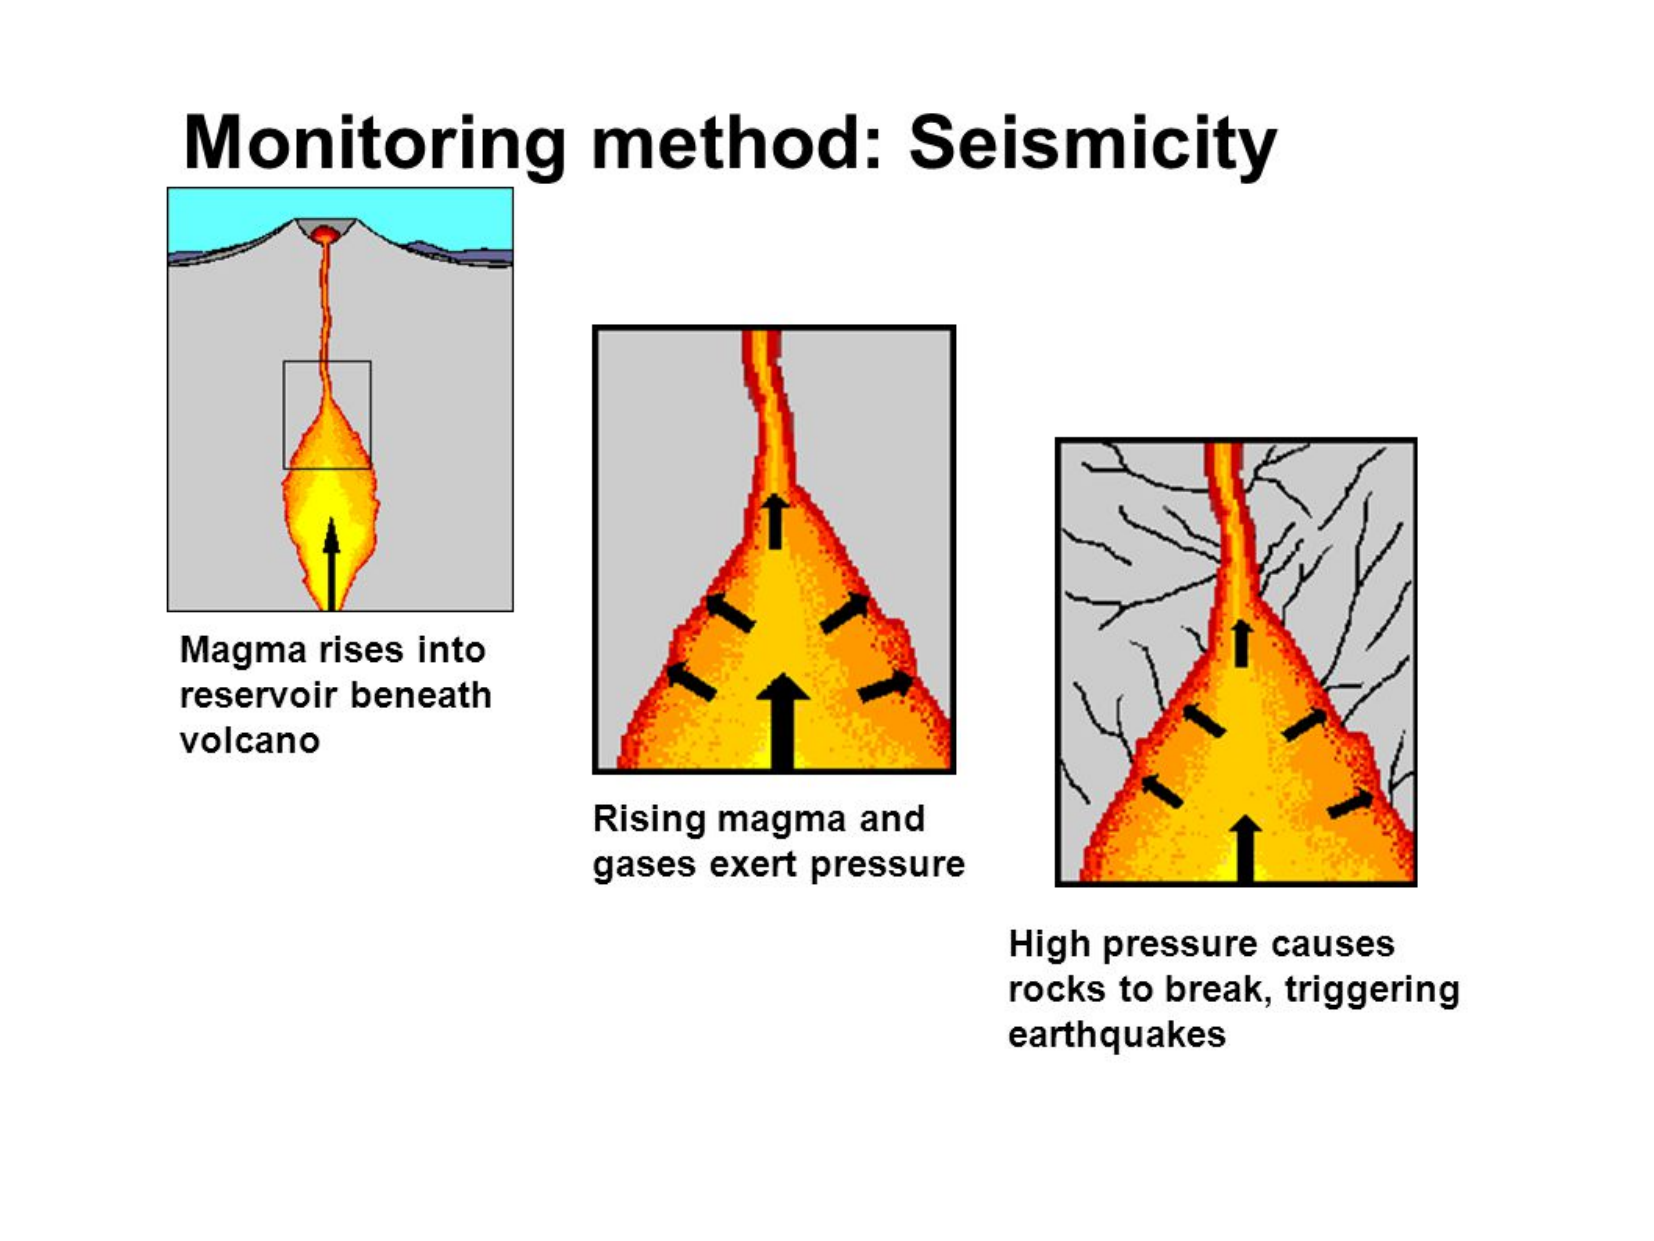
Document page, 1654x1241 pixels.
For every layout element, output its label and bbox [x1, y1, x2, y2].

picture [92, 62, 1593, 1188]
